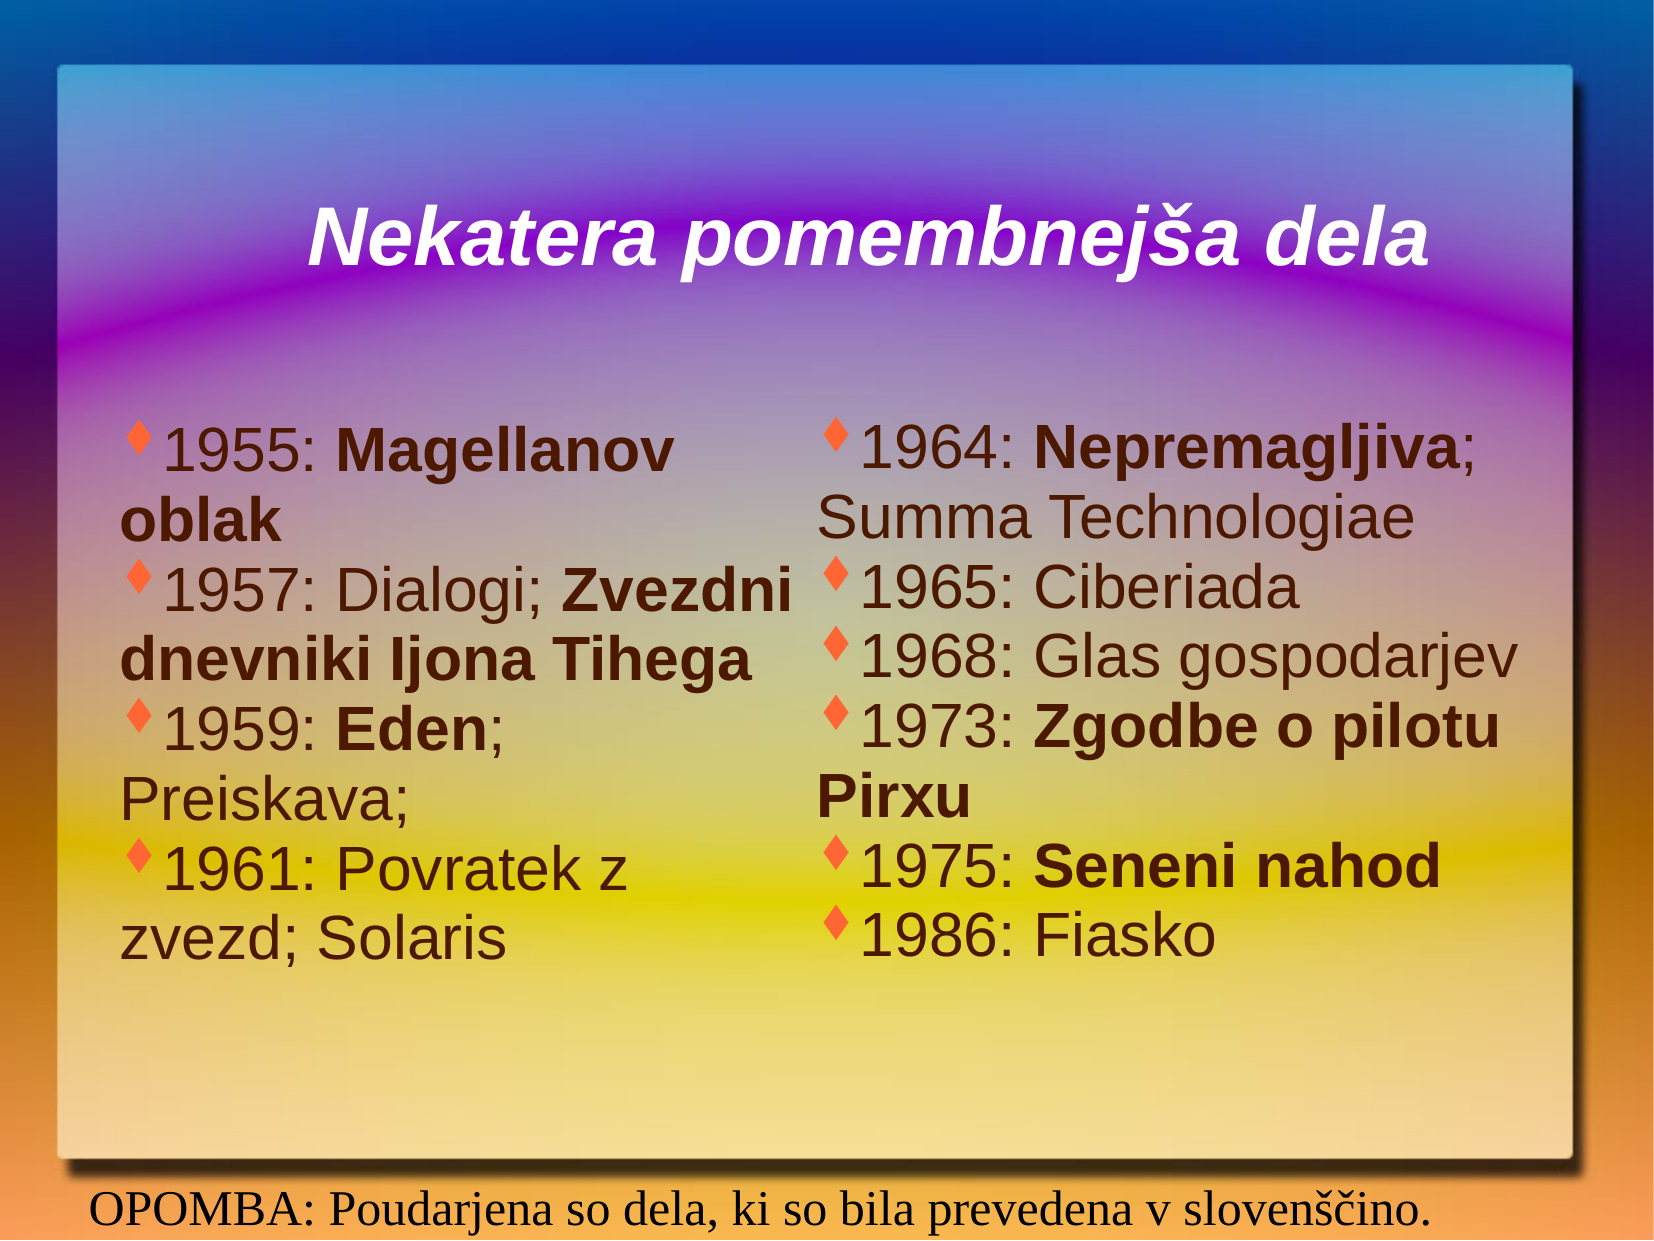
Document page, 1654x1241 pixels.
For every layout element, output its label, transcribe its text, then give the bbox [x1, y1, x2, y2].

title Nekatera pomembnejša dela [126, 134, 1538, 342]
text_box 1955: Magellanov oblak 1957: Dialogi; Zvezdni dnevniki Ijona Tihega 1959: Eden; Preiskava; 1961: Povratek z zvezd; Solaris [119, 416, 809, 1180]
text_box 1964: Nepremagljiva; Summa Technologiae 1965: Ciberiada 1968: Glas gospodarjev 1973: Zgodbe o pilotu Pirxu 1975: Seneni nahod 1986: Fiasko [816, 413, 1536, 1063]
text_box 1955: Magellanov oblak 1957: Dialogi; Zvezdni dnevniki Ijona Tihega 1959: Eden; Preiskava; 1961: Povratek z zvezd; Solaris [119, 1237, 809, 1241]
picture [0, 0, 1654, 1240]
text_box OPOMBA: Poudarjena so dela, ki so bila prevedena v slovenščino. [88, 1180, 1477, 1237]
